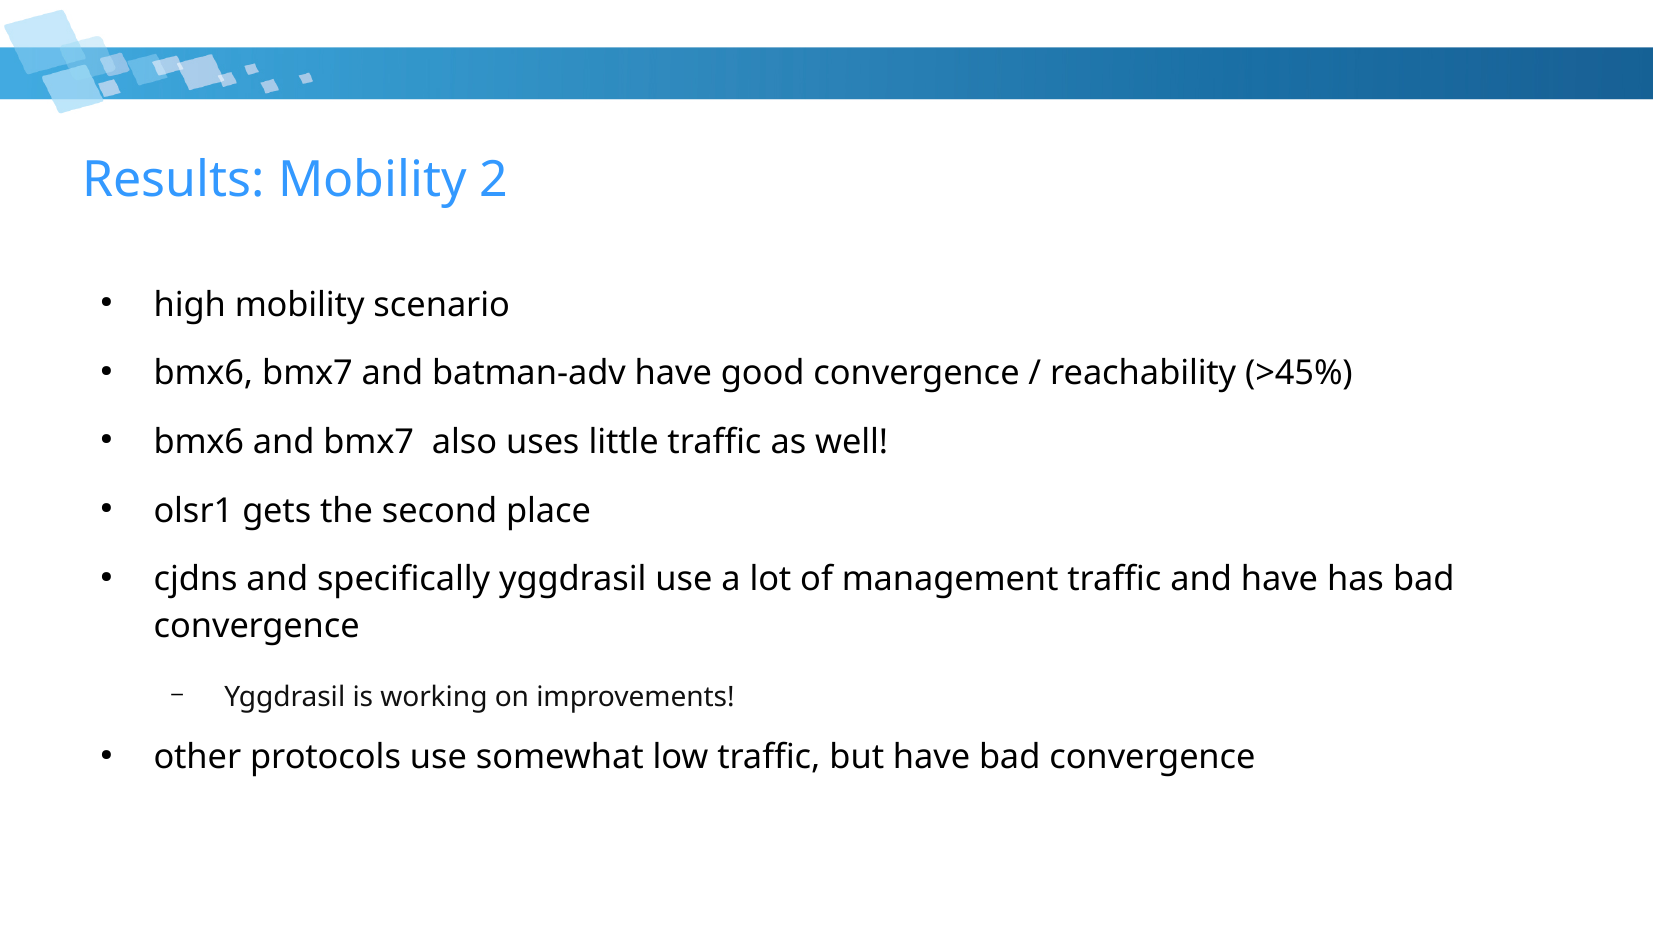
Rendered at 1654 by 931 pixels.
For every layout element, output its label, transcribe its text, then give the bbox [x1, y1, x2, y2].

title Results: Mobility 2 [82, 99, 1571, 255]
list high mobility scenario bmx6, bmx7 and batman-adv have good convergence / reachability (>45%) bmx6 and bmx7 also uses little traffic as well! olsr1 gets the second place cjdns and specifically yggdrasil use a lot of management traffic and have has bad convergence Yggdrasil is working on improvements! other protocols use somewhat low traffic, but have bad convergence [82, 279, 1571, 820]
picture [0, 0, 1653, 929]
